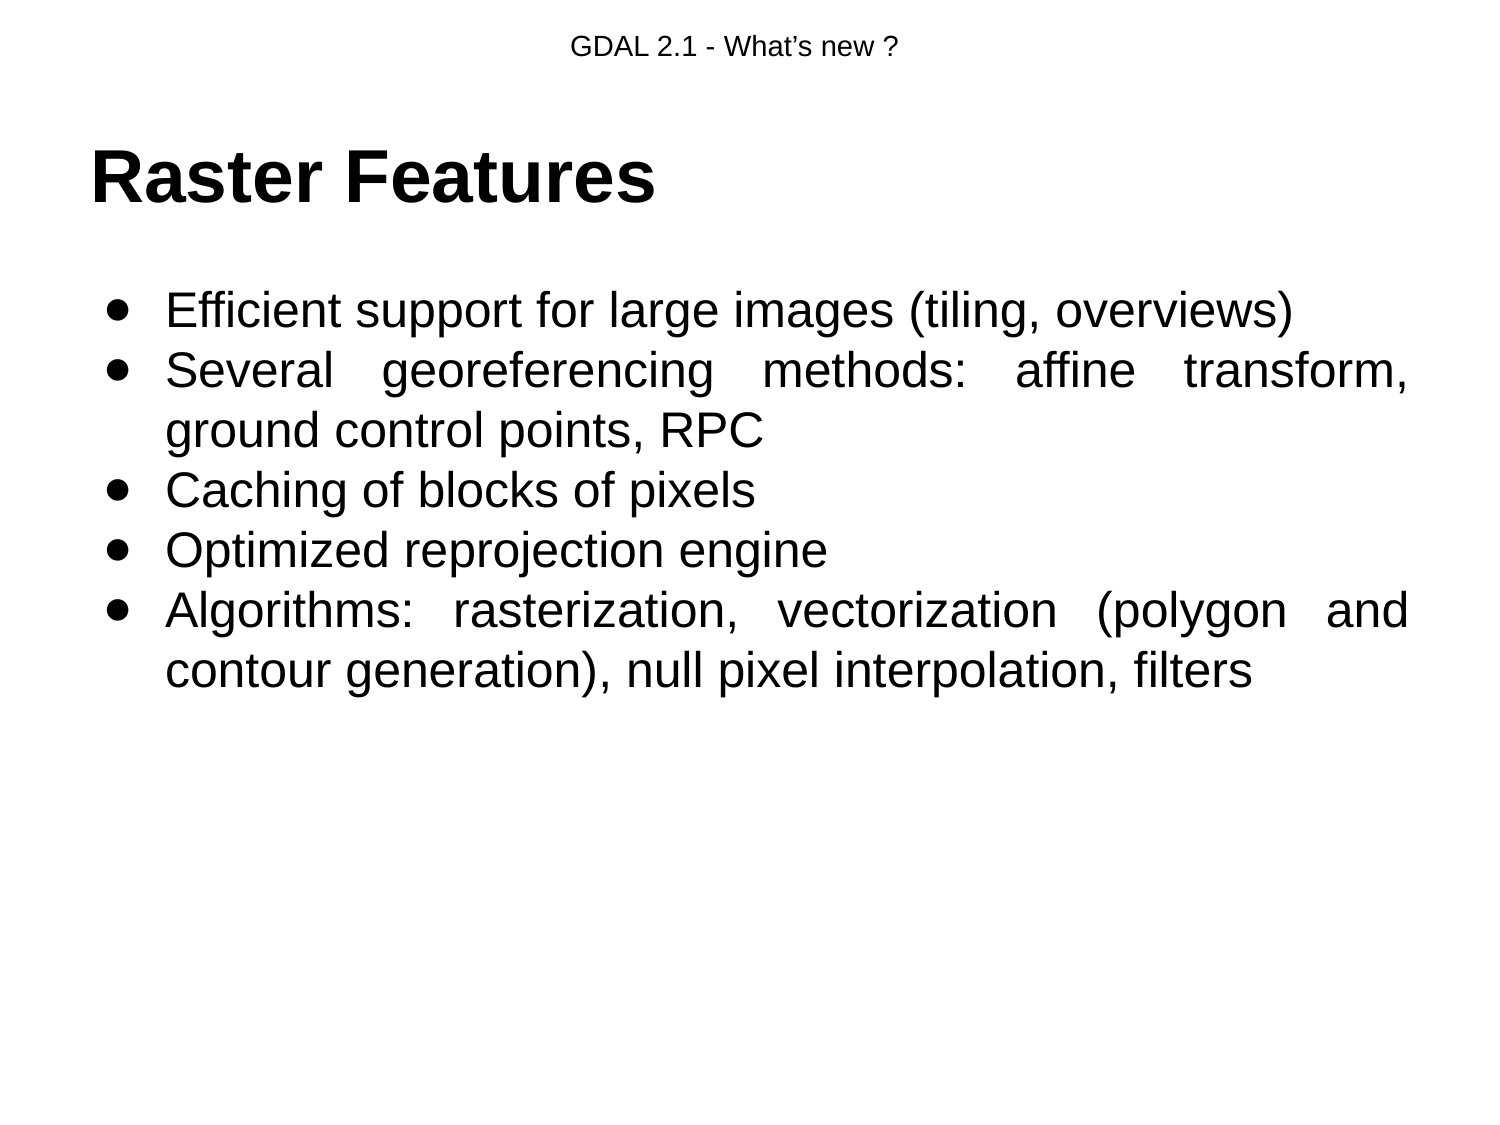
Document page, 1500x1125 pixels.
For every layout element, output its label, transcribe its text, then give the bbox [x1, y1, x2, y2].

list Efficient support for large images (tiling, overviews) Several georeferencing methods: affine transform, ground control points, RPC Caching of blocks of pixels Optimized reprojection engine Algorithms: rasterization, vectorization (polygon and contour generation), null pixel interpolation, filters [75, 262, 1425, 1078]
title Raster Features [75, 45, 1425, 233]
